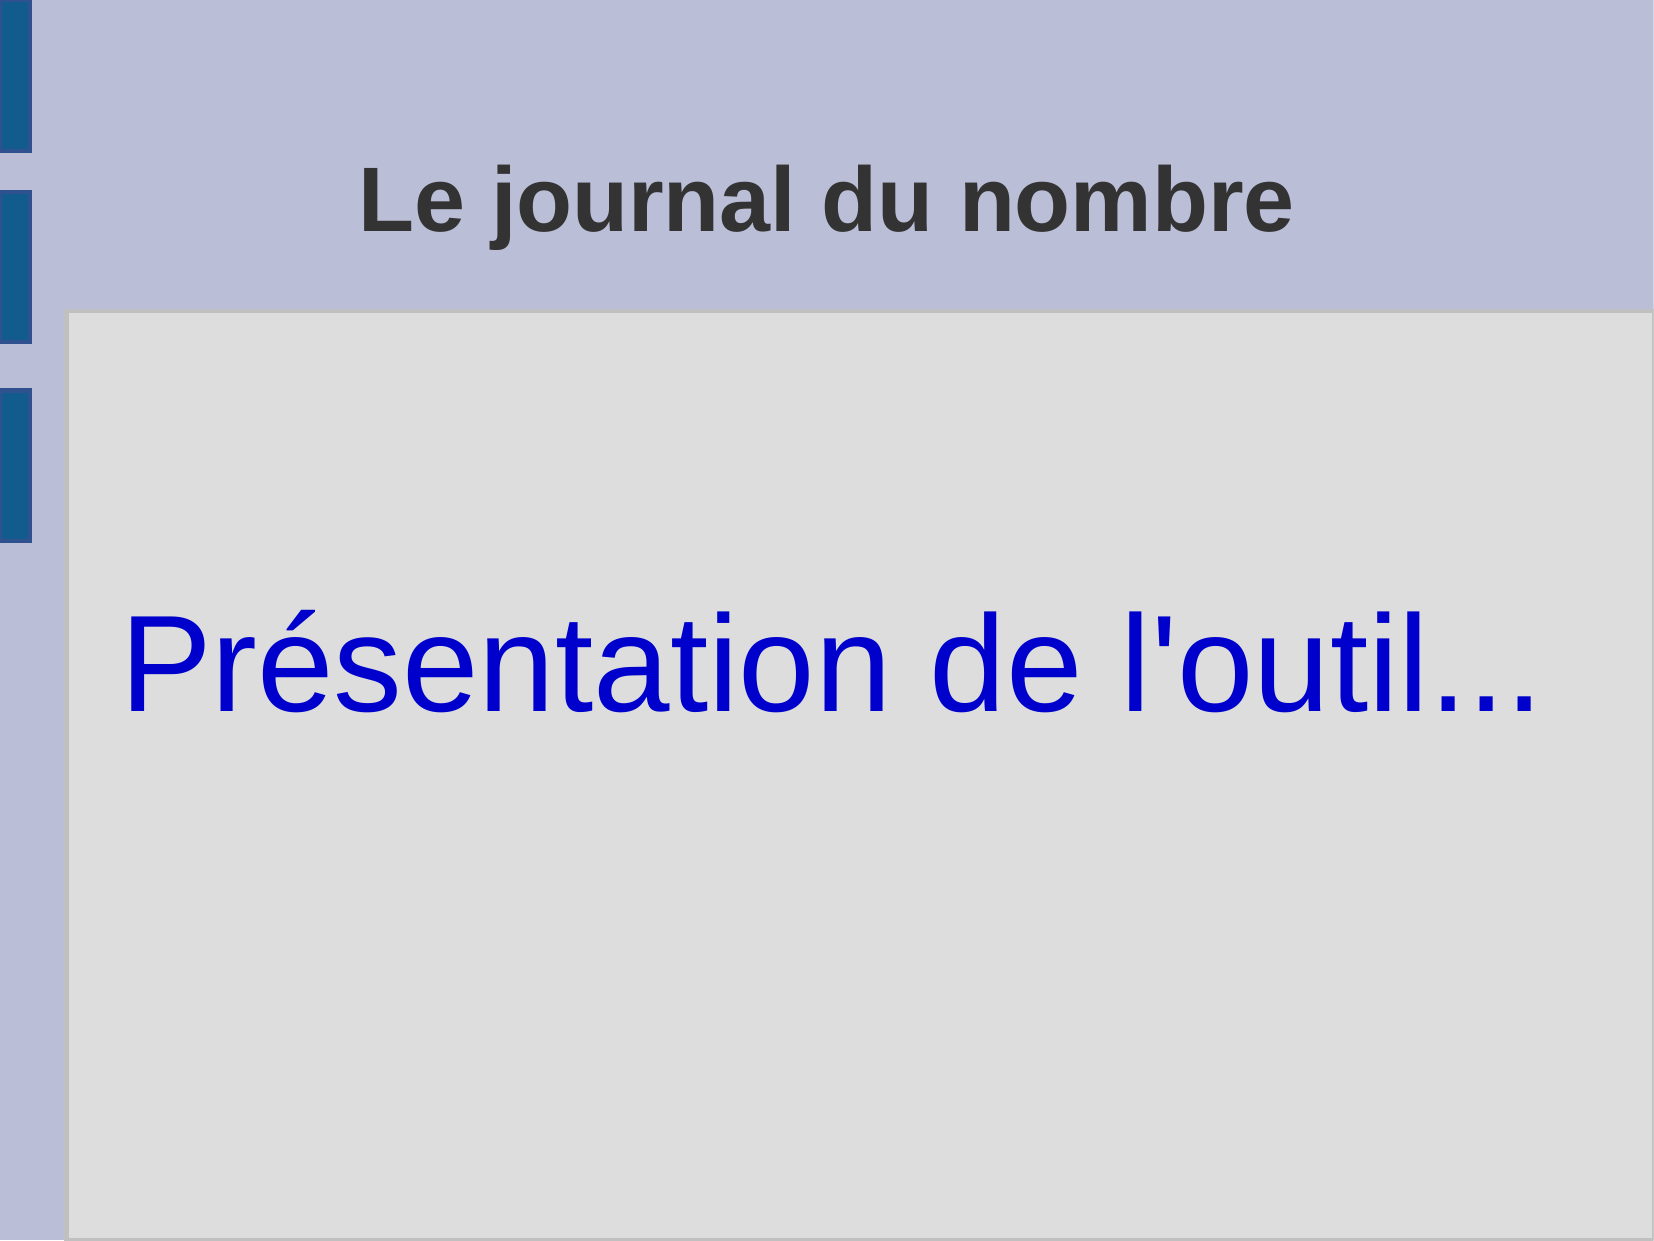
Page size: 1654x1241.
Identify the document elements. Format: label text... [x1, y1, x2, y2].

title Le journal du nombre [121, 91, 1534, 299]
list Présentation de l'outil... [0, 344, 1654, 1127]
